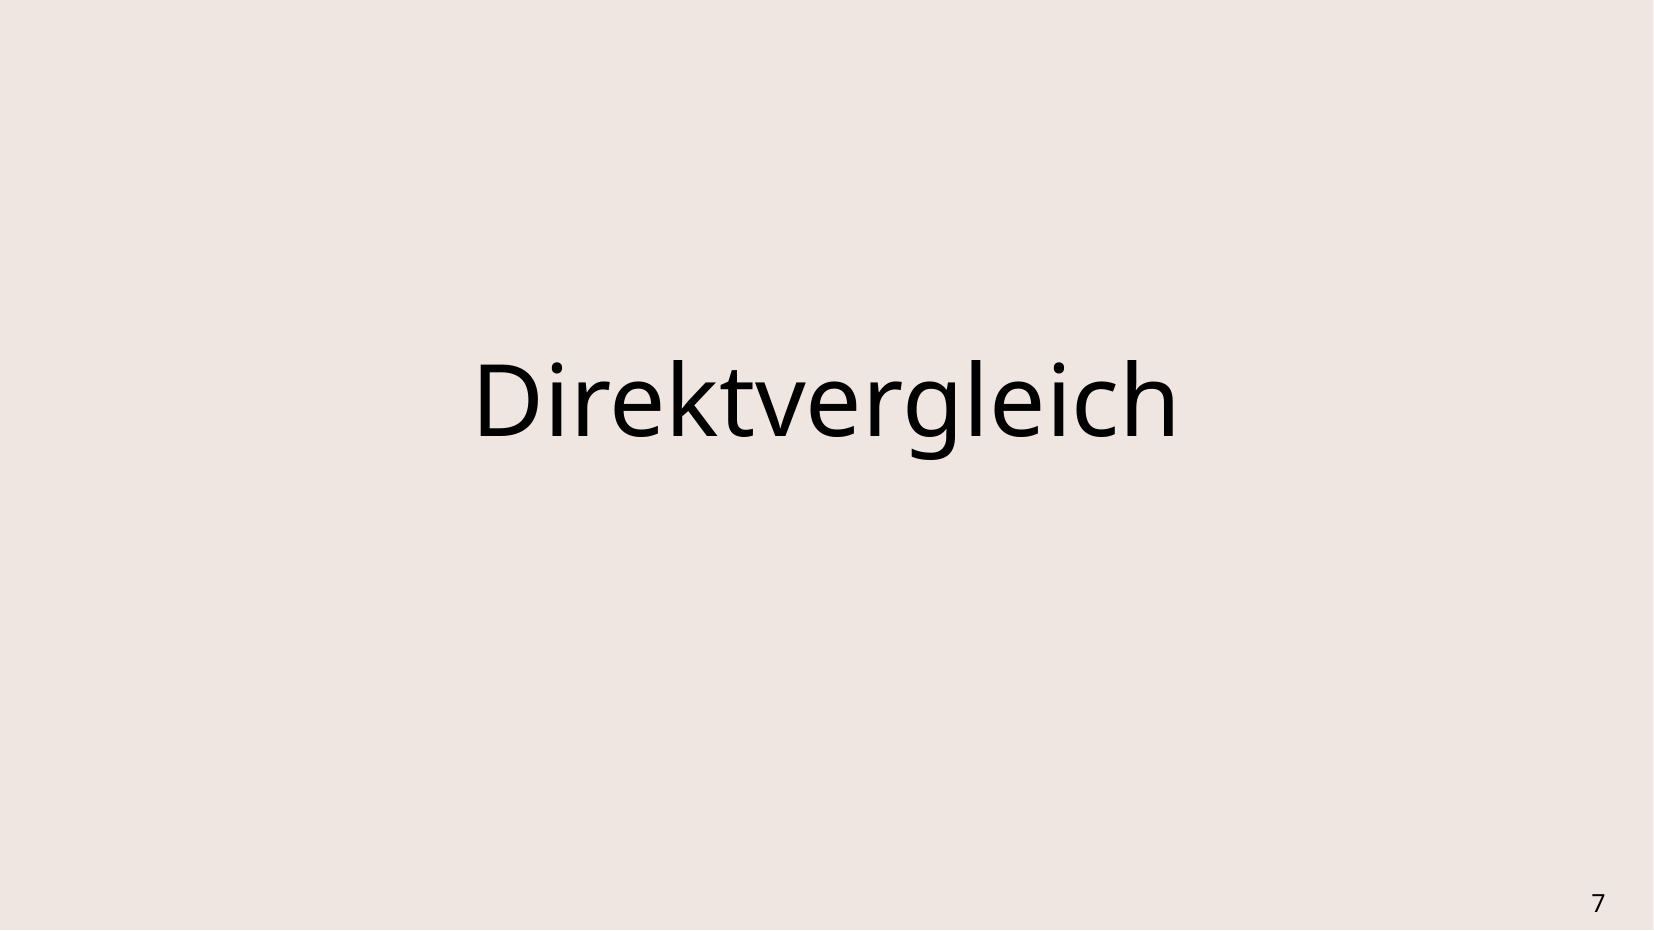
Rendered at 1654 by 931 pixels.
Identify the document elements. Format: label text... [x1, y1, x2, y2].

subtitle Direktvergleich [47, 37, 1606, 757]
